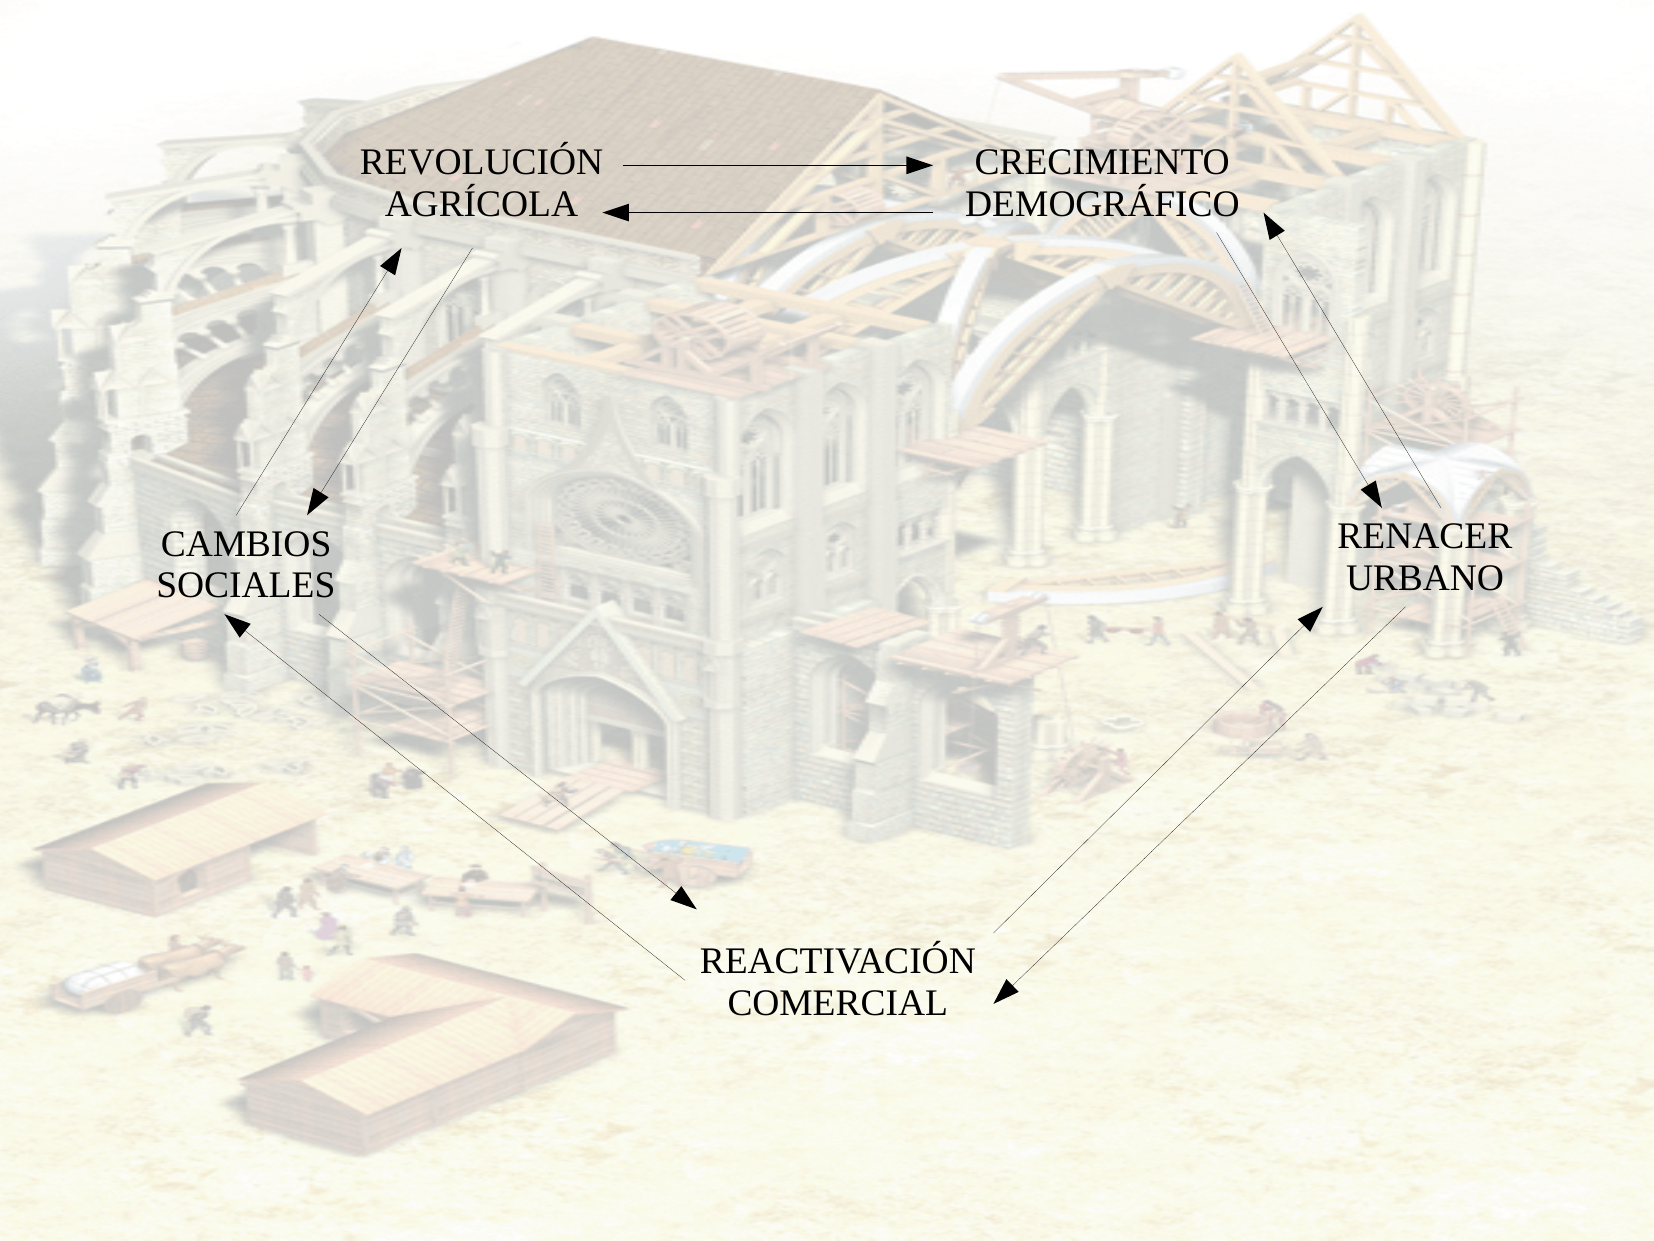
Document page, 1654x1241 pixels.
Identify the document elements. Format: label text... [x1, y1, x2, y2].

text_box CAMBIOS SOCIALES [141, 515, 359, 616]
picture [0, 0, 1654, 1241]
text_box CRECIMIENTO DEMOGRÁFICO [950, 133, 1264, 234]
text_box REACTIVACIÓN COMERCIAL [685, 933, 994, 1033]
text_box RENACER URBANO [1322, 507, 1536, 608]
text_box REVOLUCIÓN AGRÍCOLA [345, 133, 623, 234]
